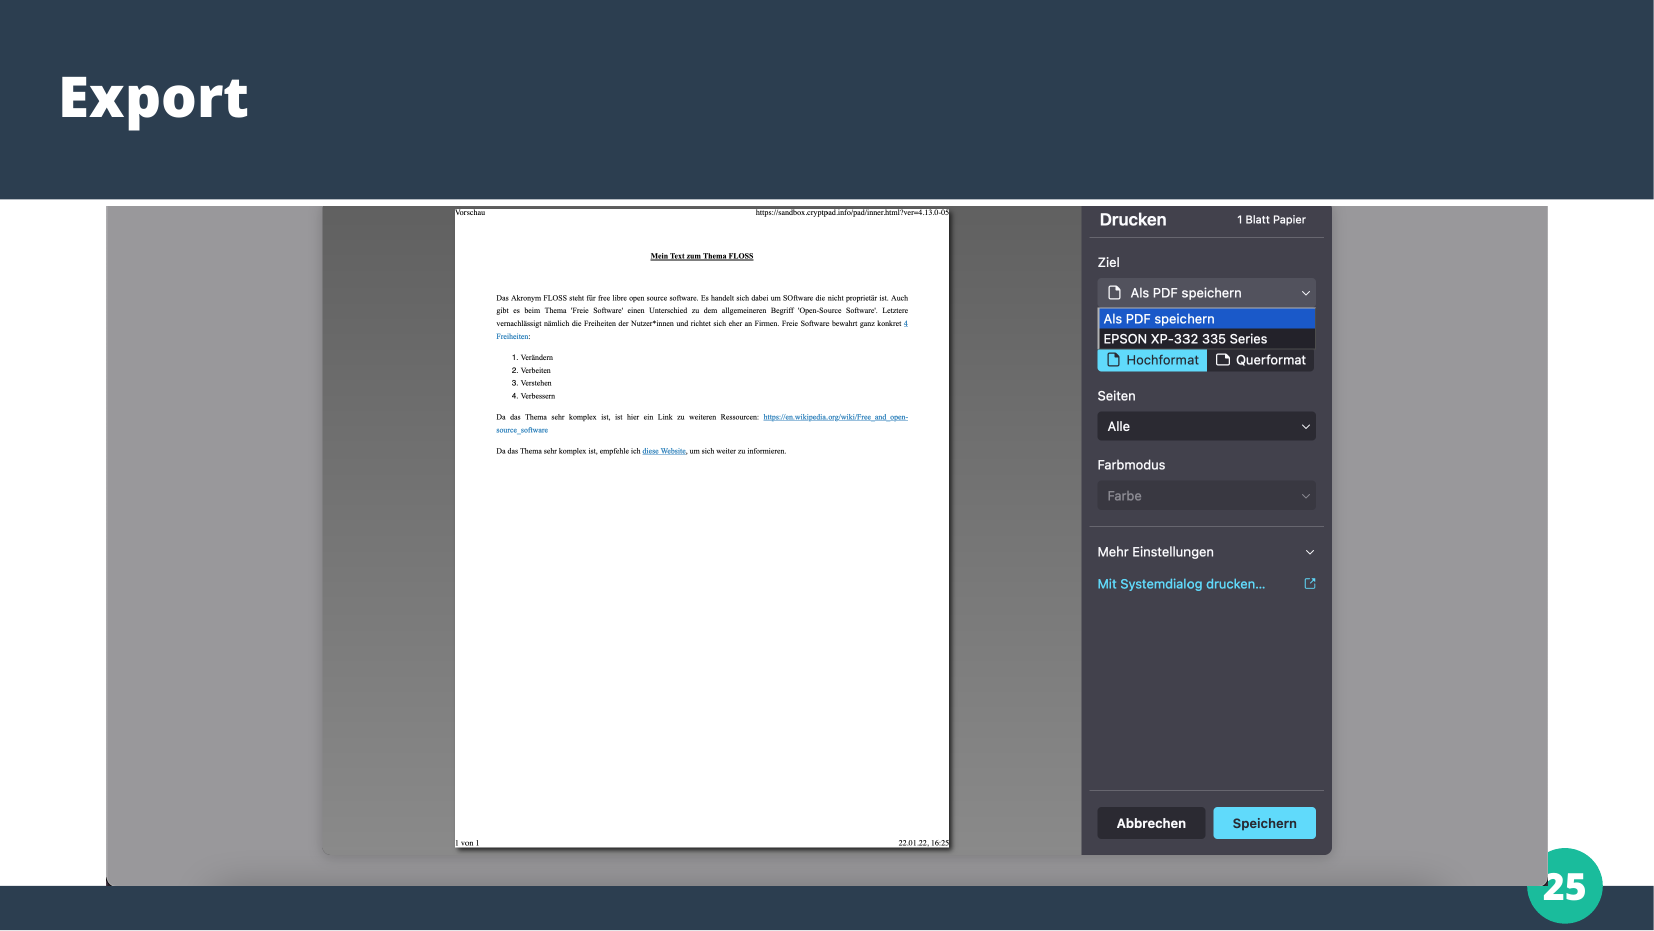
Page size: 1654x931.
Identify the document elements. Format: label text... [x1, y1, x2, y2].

title Export [59, 37, 1595, 155]
picture [106, 206, 1548, 886]
